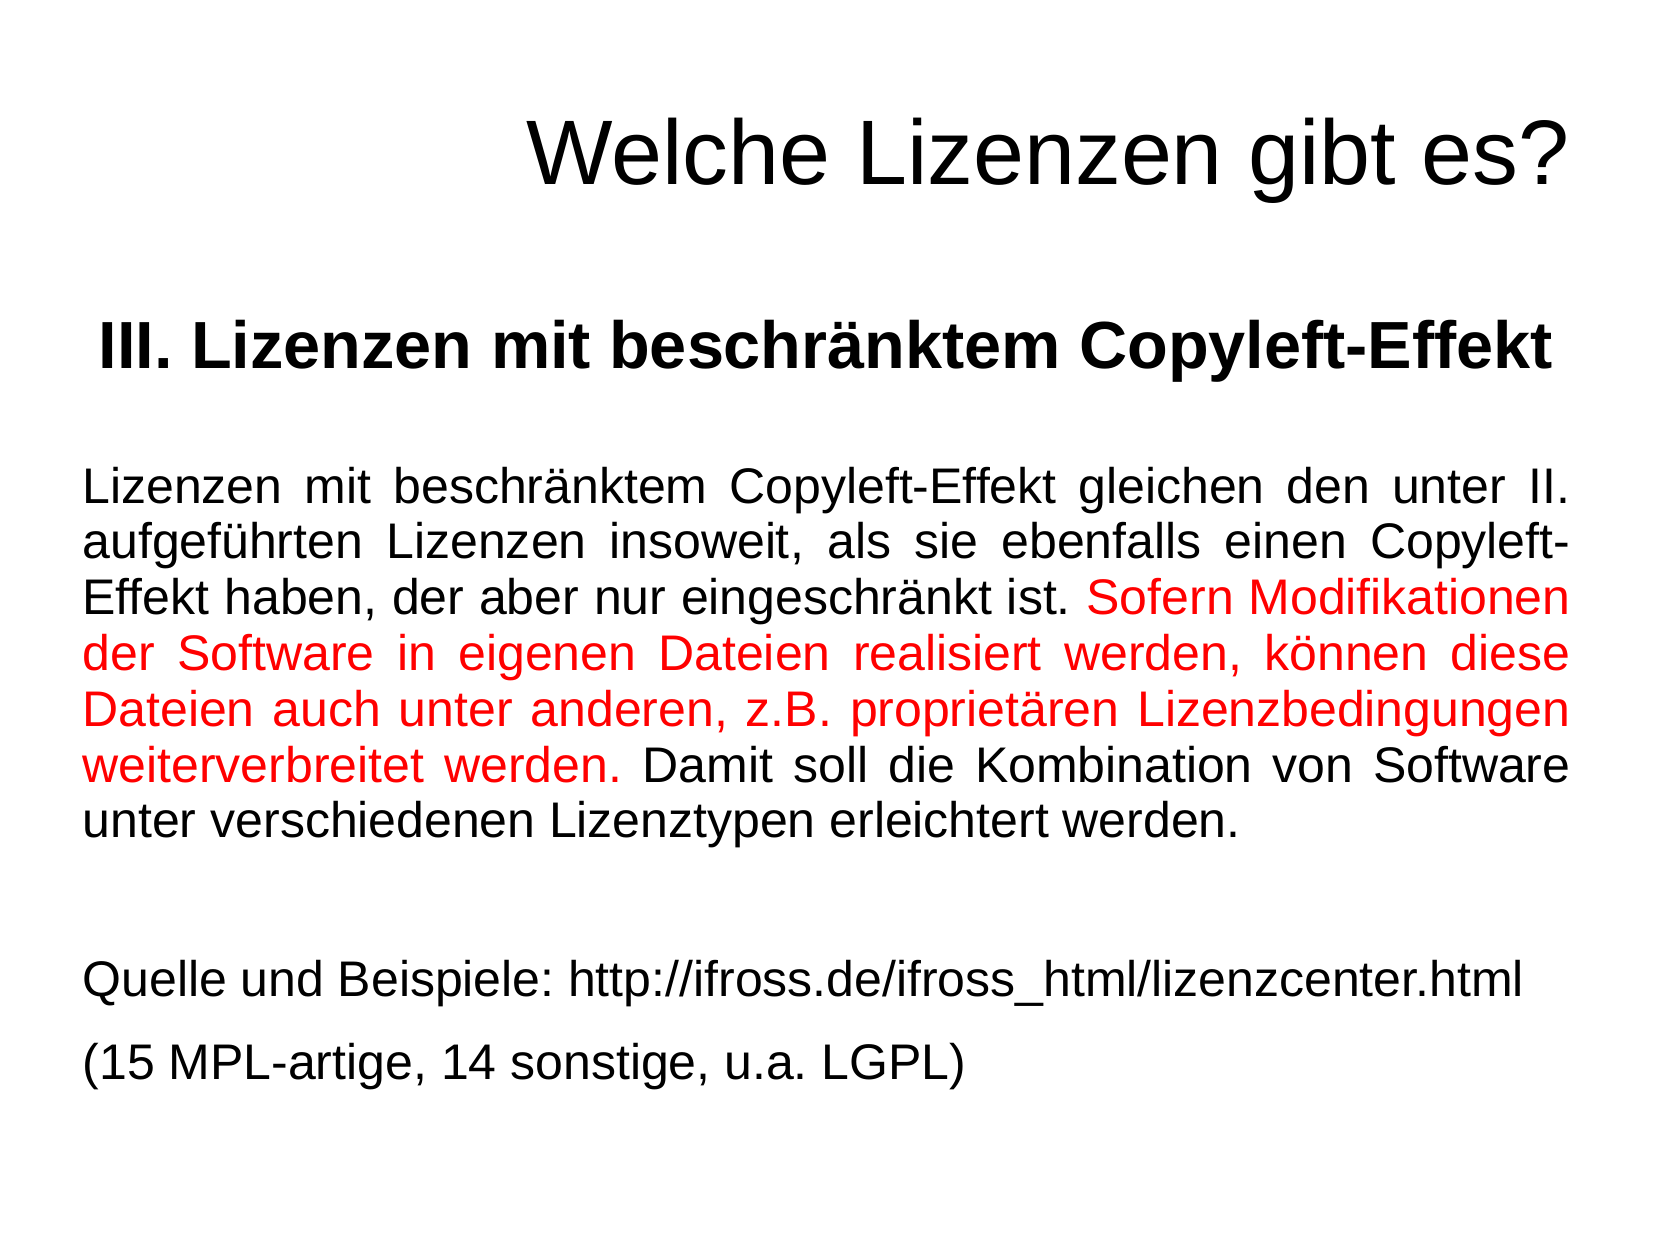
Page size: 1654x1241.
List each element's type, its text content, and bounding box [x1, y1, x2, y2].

subtitle III. Lizenzen mit beschränktem Copyleft-Effekt Lizenzen mit beschränktem Copyleft-Effekt gleichen den unter II. aufgeführten Lizenzen insoweit, als sie ebenfalls einen Copyleft-Effekt haben, der aber nur eingeschränkt ist. Sofern Modifikationen der Software in eigenen Dateien realisiert werden, können diese Dateien auch unter anderen, z.B. proprietären Lizenzbedingungen weiterverbreitet werden. Damit soll die Kombination von Software unter verschiedenen Lizenztypen erleichtert werden. Quelle und Beispiele: http://ifross.de/ifross_html/lizenzcenter.html (15 MPL-artige, 14 sonstige, u.a. LGPL) [82, 297, 1571, 1102]
title Welche Lizenzen gibt es? [82, 49, 1571, 257]
